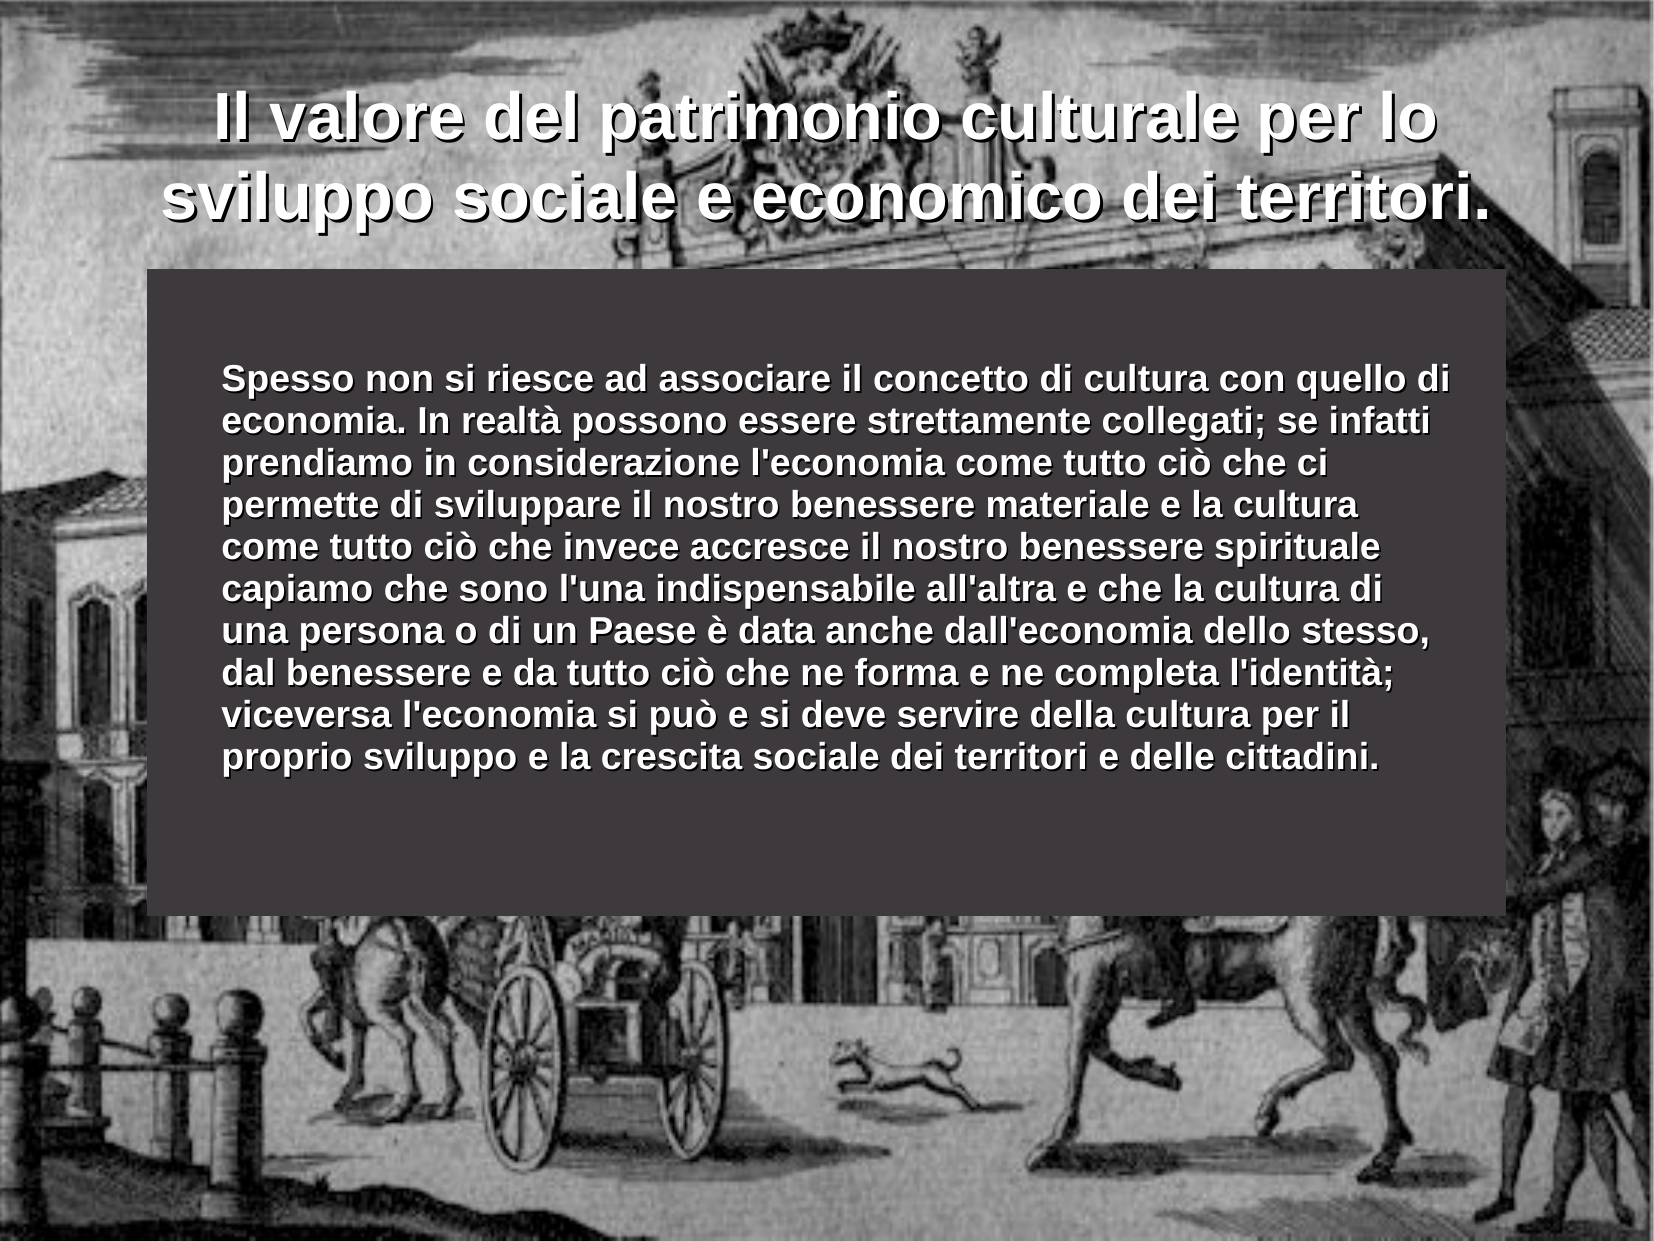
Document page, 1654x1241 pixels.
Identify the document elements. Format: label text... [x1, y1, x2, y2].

picture [147, 269, 1506, 916]
text_box Spesso non si riesce ad associare il concetto di cultura con quello di economia. In realtà possono essere strettamente collegati; se infatti prendiamo in considerazione l'economia come tutto ciò che ci permette di sviluppare il nostro benessere materiale e la cultura come tutto ciò che invece accresce il nostro benessere spirituale capiamo che sono l'una indispensabile all'altra e che la cultura di una persona o di un Paese è data anche dall'economia dello stesso, dal benessere e da tutto ciò che ne forma e ne completa l'identità; viceversa l'economia si può e si deve servire della cultura per il proprio sviluppo e la crescita sociale dei territori e delle cittadini. [206, 350, 1477, 798]
title Il valore del patrimonio culturale per lo sviluppo sociale e economico dei territori. [82, 49, 1571, 257]
